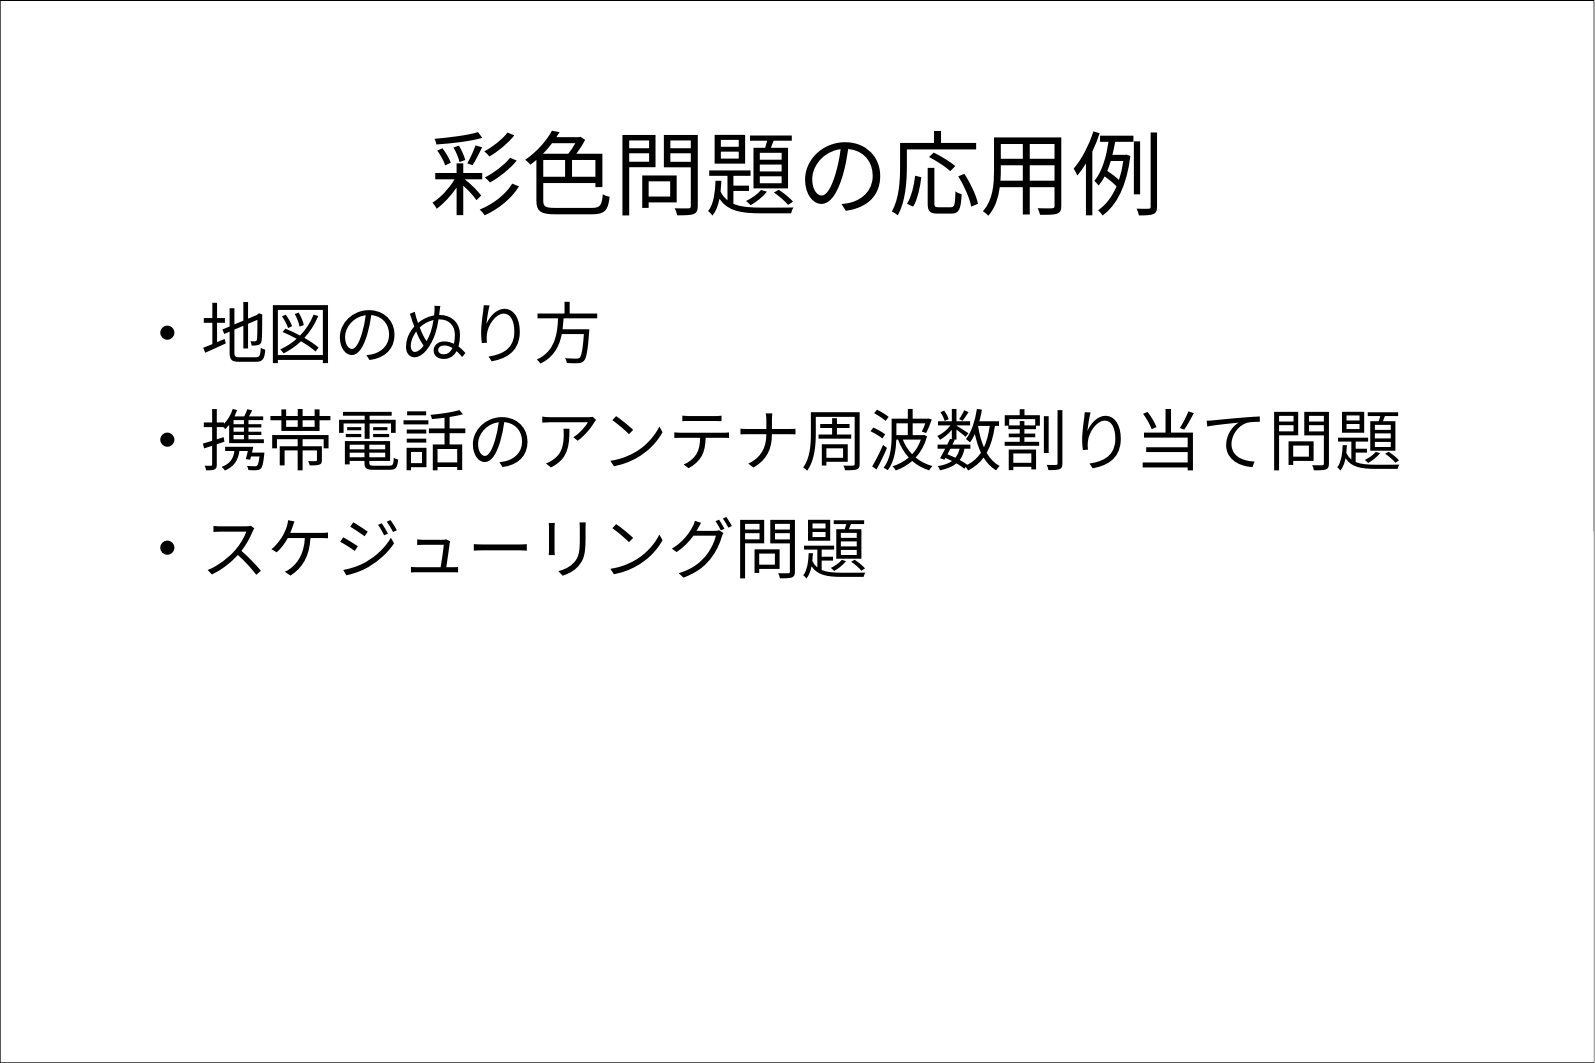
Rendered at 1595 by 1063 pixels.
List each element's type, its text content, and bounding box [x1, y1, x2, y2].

text_box ・地図のぬり方 ・携帯電話のアンテナ周波数割り当て問題 ・スケジューリング問題 [117, 295, 1479, 965]
text_box 彩色問題の応用例 [117, 77, 1479, 276]
